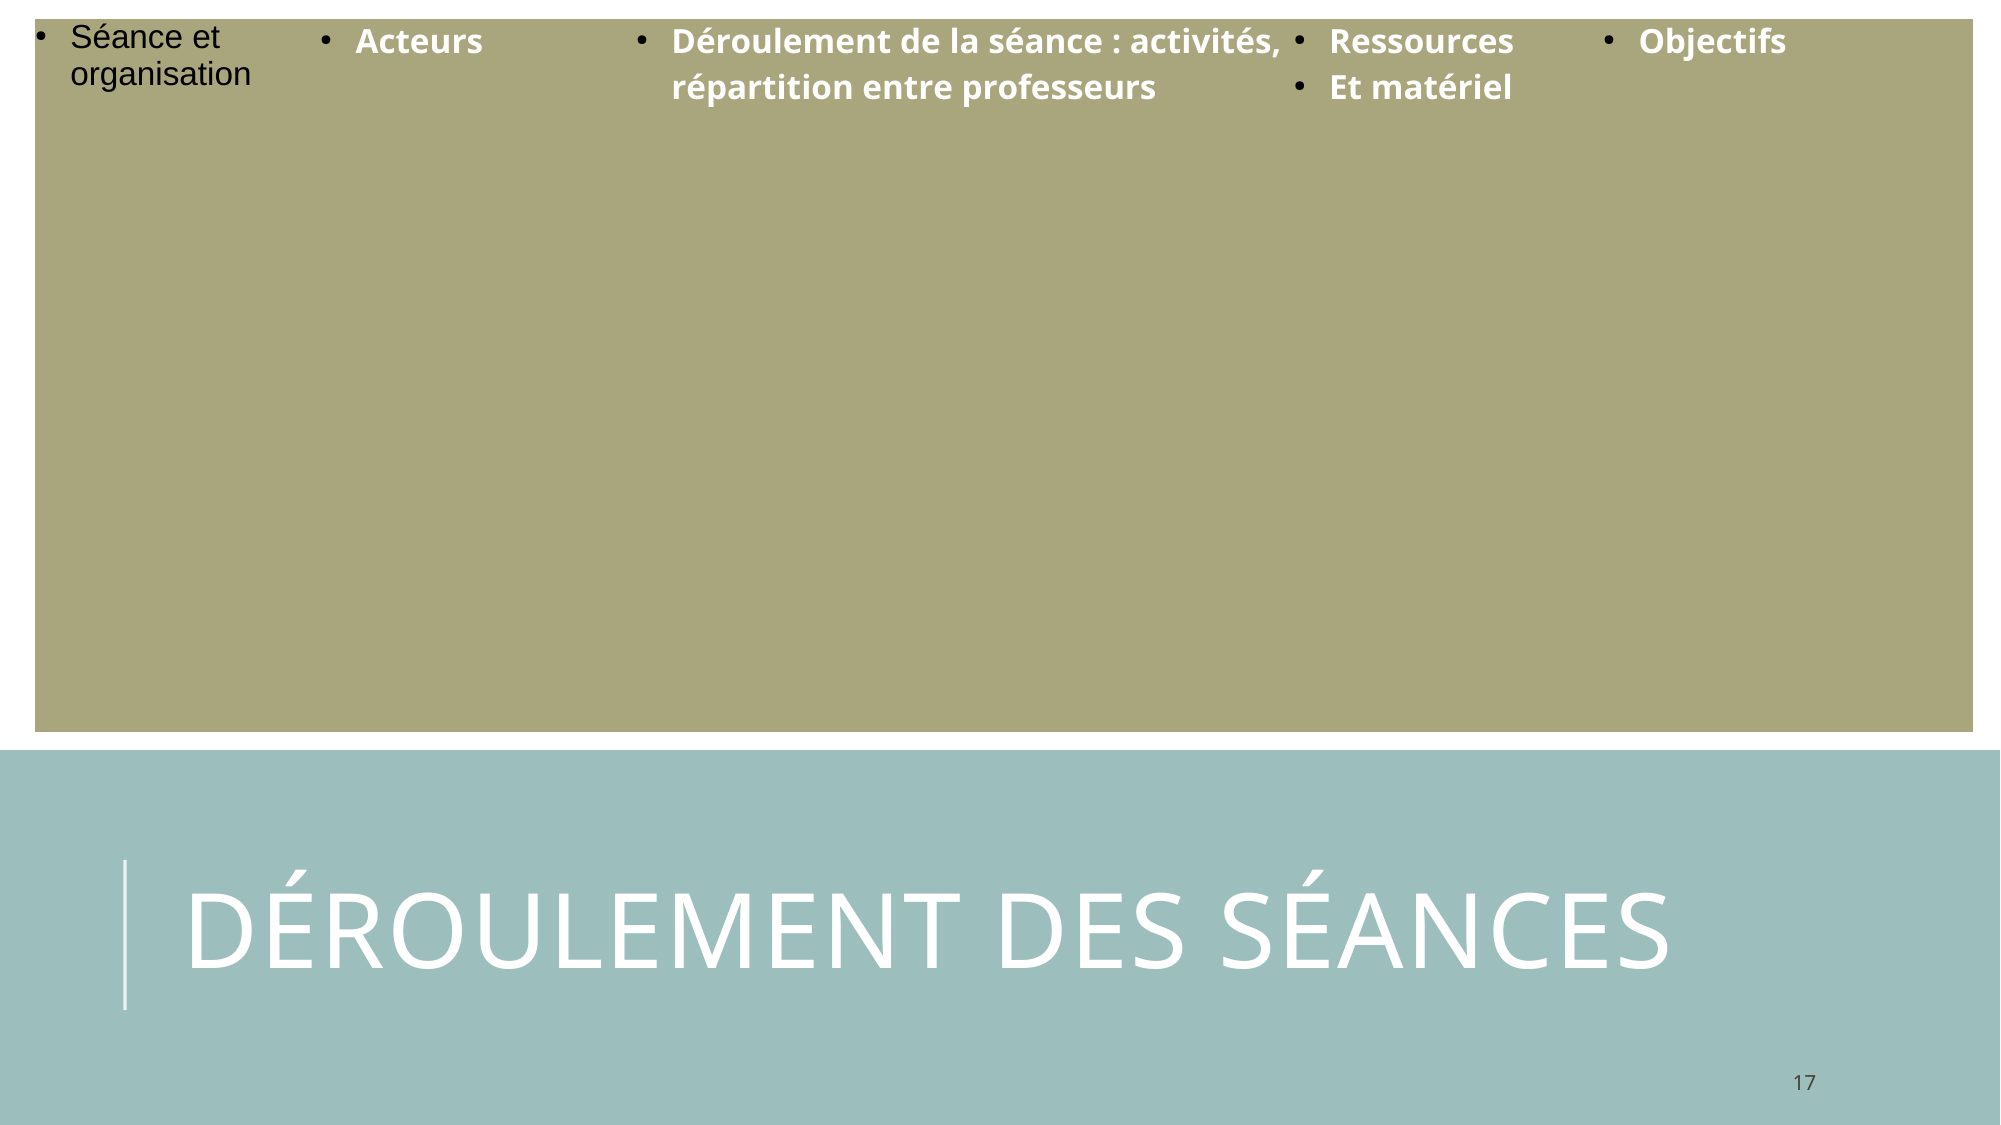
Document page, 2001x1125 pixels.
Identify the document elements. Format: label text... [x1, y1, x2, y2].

table_cell [320, 136, 636, 732]
table_cell [636, 136, 1294, 732]
text_box [0, 0, 2000, 1125]
table_cell [1294, 136, 1603, 732]
table_cell [1603, 136, 1973, 732]
table_cell [35, 136, 320, 732]
title Déroulement des séances [168, 815, 1763, 1062]
table_header Déroulement de la séance : activités, répartition entre professeurs [636, 19, 1294, 136]
table_header Ressources Et matériel [1294, 19, 1603, 136]
text_box 17 [1777, 1061, 1938, 1107]
table_header Objectifs [1603, 19, 1973, 136]
table_header Acteurs [320, 19, 636, 136]
table_header Séance et organisation [35, 19, 320, 136]
